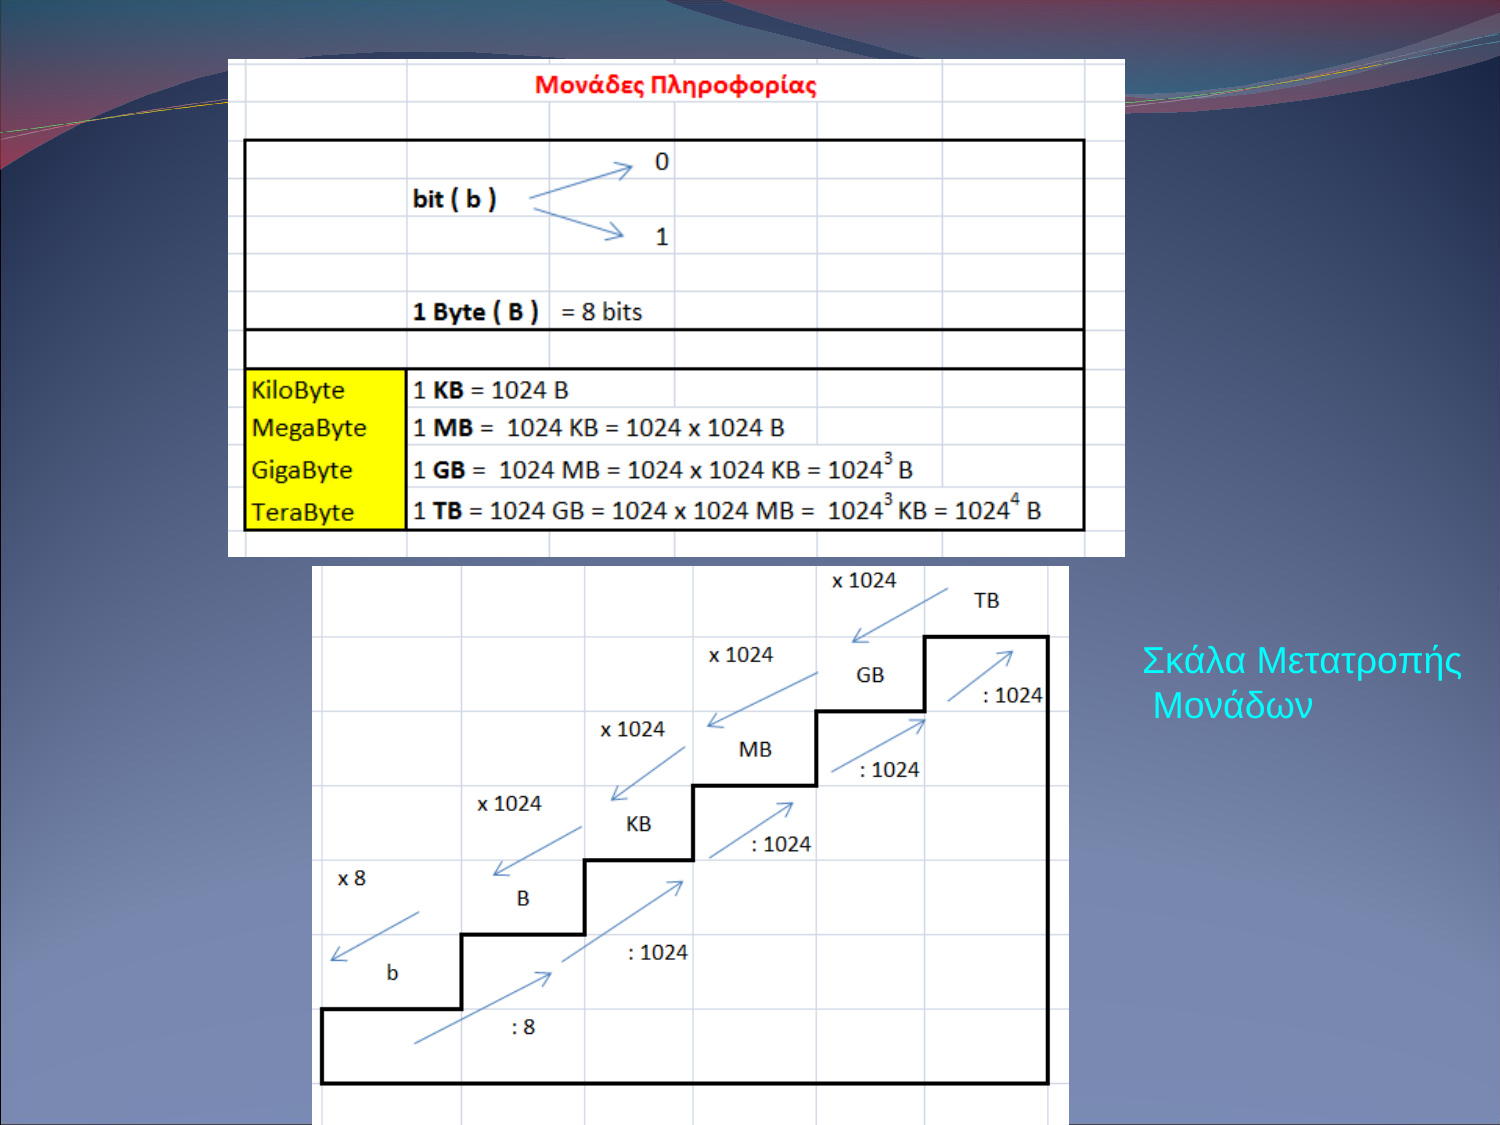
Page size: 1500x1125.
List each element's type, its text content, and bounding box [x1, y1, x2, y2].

picture [0, 0, 1500, 1125]
text_box Σκάλα Μετατροπής Μονάδων [1127, 628, 1478, 734]
